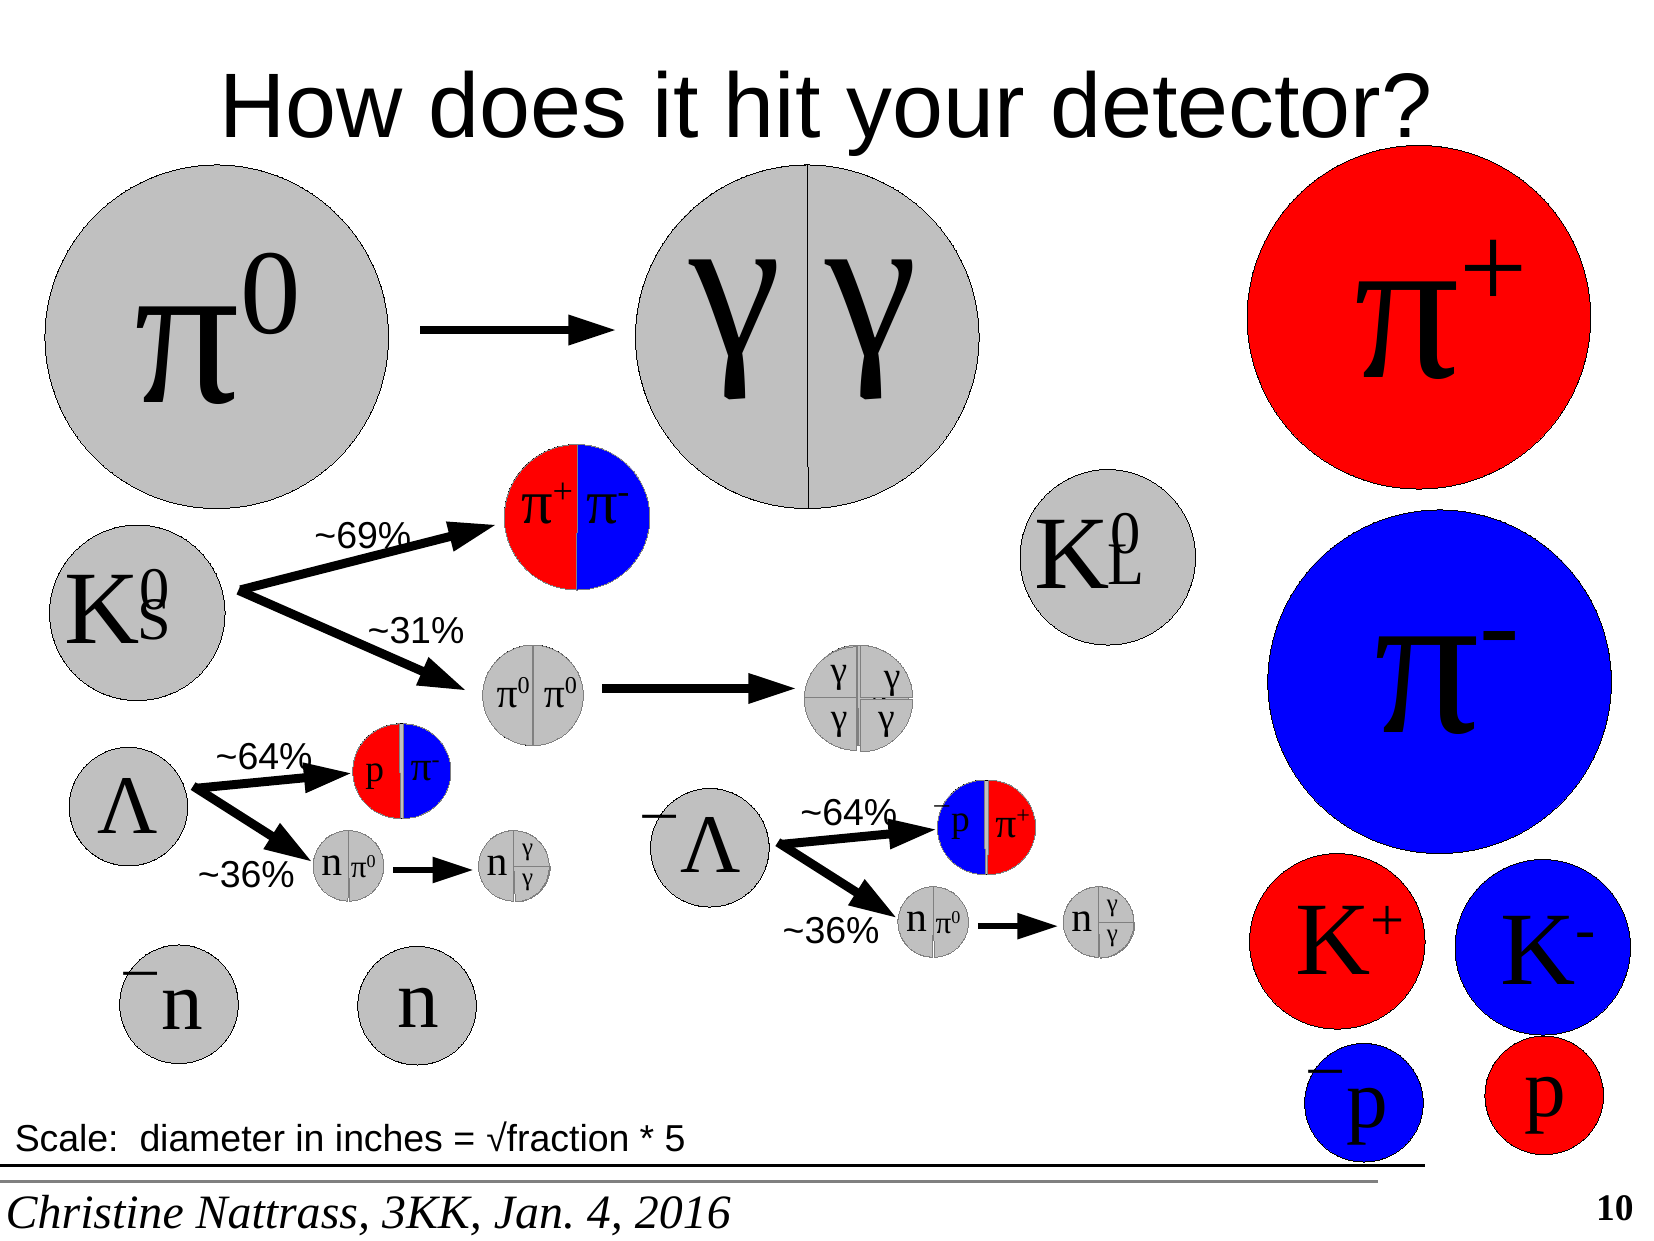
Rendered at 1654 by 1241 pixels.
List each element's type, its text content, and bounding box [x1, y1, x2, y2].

text_box γ [675, 162, 808, 409]
text_box γ [876, 689, 923, 746]
text_box [105, 747, 152, 752]
text_box [766, 828, 770, 867]
text_box ~69% [299, 507, 450, 565]
text_box K0 [49, 543, 122, 679]
text_box `p [917, 790, 989, 855]
text_box [361, 798, 395, 819]
text_box [860, 746, 885, 752]
text_box π0 [529, 663, 593, 727]
text_box K- [1485, 883, 1628, 1019]
text_box `Λ [624, 791, 766, 916]
text_box p [350, 740, 395, 798]
text_box γ [816, 689, 876, 746]
text_box [84, 525, 170, 543]
text_box [186, 679, 195, 686]
text_box [44, 164, 332, 509]
text_box Λ [82, 752, 225, 860]
text_box n [471, 830, 507, 895]
text_box K0 [1156, 487, 1193, 623]
text_box [531, 444, 622, 460]
text_box [835, 746, 857, 751]
text_box [1455, 859, 1603, 1014]
text_box γ [1092, 882, 1155, 911]
text_box π+ [506, 460, 571, 556]
text_box γ [507, 825, 571, 855]
text_box K+ [1280, 874, 1423, 1010]
text_box S [122, 531, 186, 696]
text_box [364, 723, 436, 740]
text_box p [1510, 1035, 1653, 1143]
text_box [635, 164, 980, 509]
text_box ~64% [200, 728, 351, 783]
text_box n [1056, 887, 1092, 951]
text_box n [383, 945, 526, 1053]
text_box π0 [920, 898, 984, 963]
text_box π- [395, 736, 469, 824]
text_box [1267, 509, 1568, 854]
text_box n [306, 830, 370, 895]
text_box [494, 895, 514, 902]
text_box [1156, 623, 1166, 631]
text_box π0 [336, 842, 399, 906]
text_box [515, 556, 639, 591]
text_box K0 [1020, 487, 1092, 623]
text_box π- [571, 460, 654, 556]
text_box Scale: diameter in inches = √fraction * 5 [0, 1110, 796, 1167]
text_box π0 [481, 663, 529, 727]
text_box `p [1290, 1046, 1432, 1171]
text_box ~64% [325, 774, 350, 786]
text_box L [1092, 475, 1156, 641]
text_box γ [507, 855, 571, 899]
text_box [494, 645, 572, 663]
text_box ~31% [352, 601, 503, 659]
text_box [69, 769, 82, 844]
text_box π+ [1339, 184, 1591, 440]
text_box π- [1360, 540, 1612, 796]
text_box [1055, 469, 1139, 487]
text_box γ [869, 647, 929, 705]
text_box [1049, 623, 1135, 646]
text_box K0 [186, 543, 223, 679]
text_box [1282, 1010, 1392, 1030]
text_box [1249, 853, 1394, 1008]
text_box π0 [806, 715, 812, 727]
text_box ~36% [183, 846, 334, 904]
text_box Λ [213, 791, 225, 800]
title How does it hit your detector? [82, 25, 1571, 187]
text_box [955, 780, 1020, 792]
text_box γ [815, 641, 876, 699]
text_box ~36% [767, 902, 918, 960]
text_box [1247, 145, 1540, 490]
text_box n [891, 887, 955, 951]
text_box γ [810, 162, 944, 409]
text_box [1484, 1046, 1580, 1155]
text_box γ [1092, 911, 1156, 955]
text_box [357, 957, 453, 1066]
text_box π0 [806, 663, 815, 682]
text_box π+ [980, 792, 1054, 856]
text_box [1078, 951, 1115, 959]
text_box [1492, 1019, 1594, 1035]
text_box ~64% [785, 784, 936, 839]
text_box π0 [120, 209, 372, 465]
text_box [946, 855, 1026, 875]
text_box [804, 667, 816, 732]
text_box [102, 860, 155, 866]
text_box `n [105, 947, 247, 1072]
text_box [494, 727, 573, 746]
text_box [79, 679, 166, 701]
text_box [372, 263, 389, 411]
